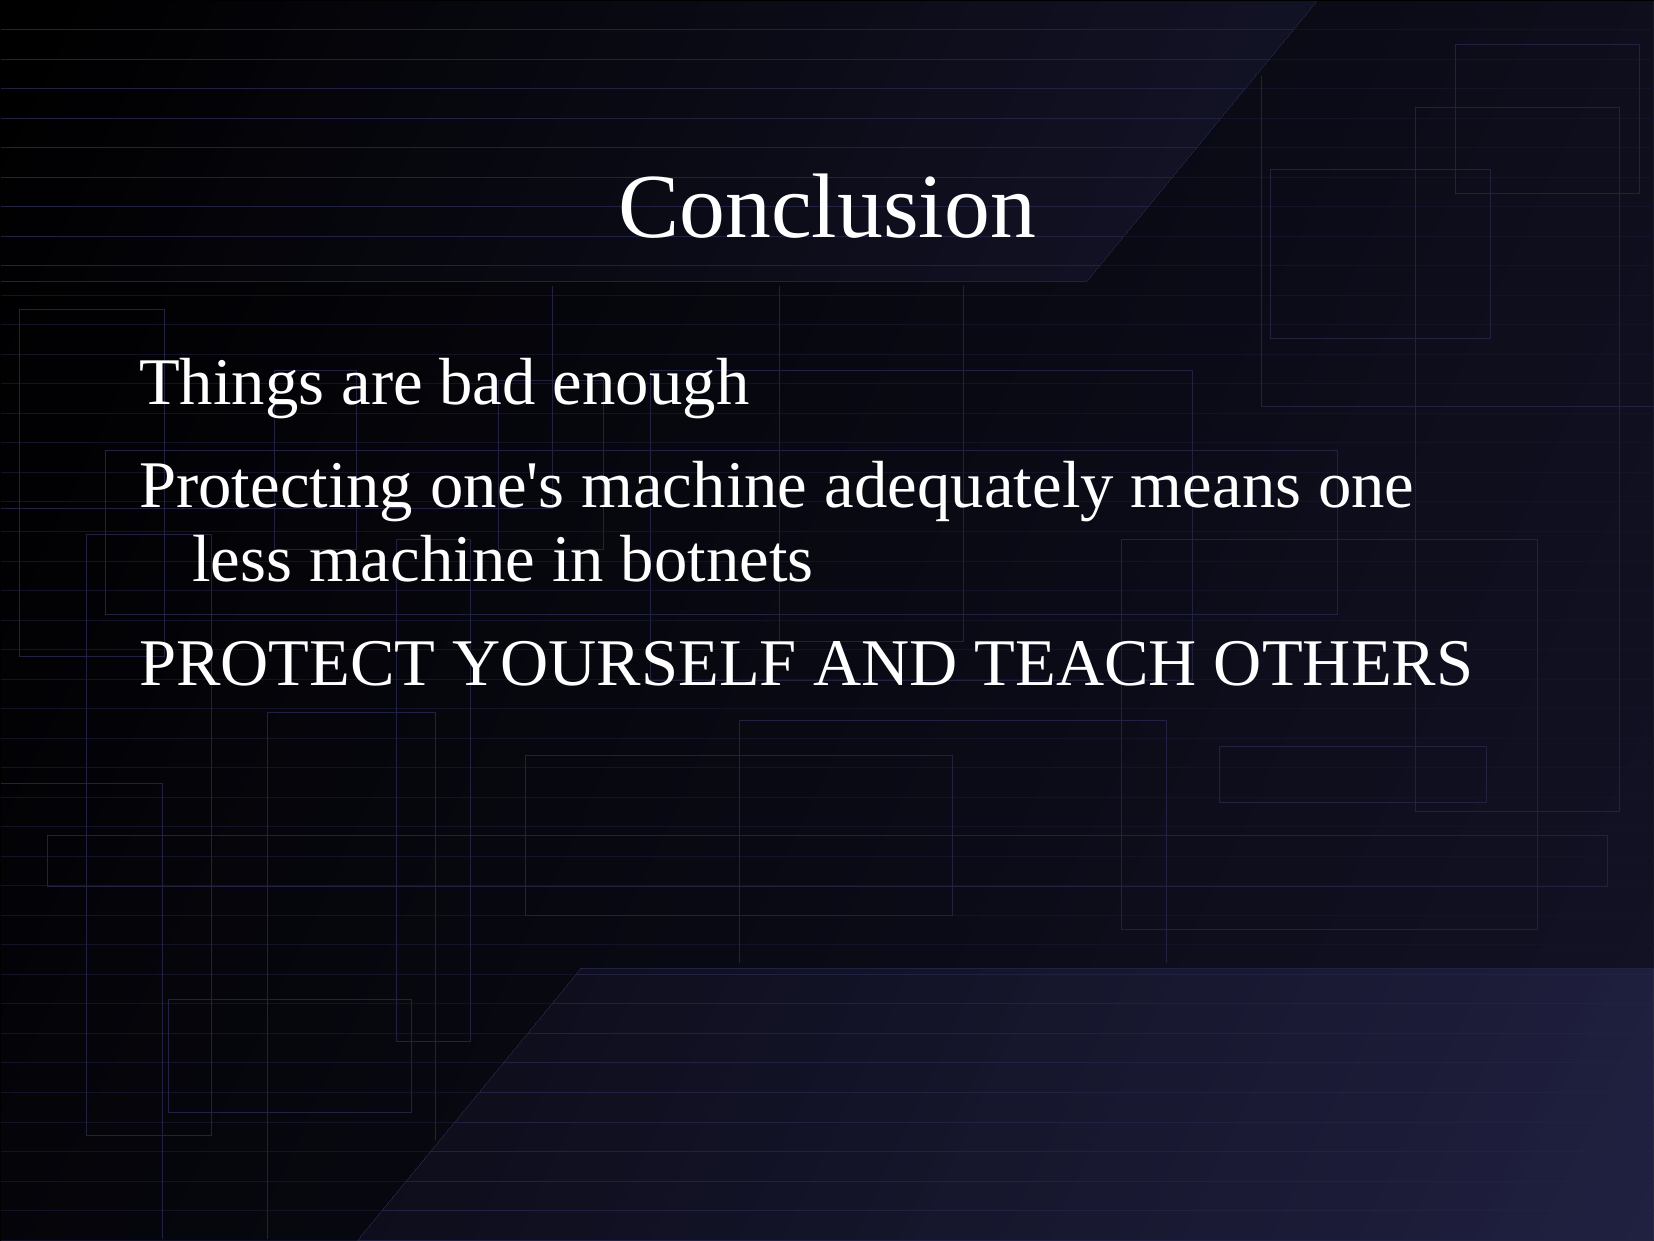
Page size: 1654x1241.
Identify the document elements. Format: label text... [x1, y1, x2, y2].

list Things are bad enough Protecting one's machine adequately means one less machine in botnets PROTECT YOURSELF AND TEACH OTHERS [121, 344, 1534, 1127]
title Conclusion [121, 102, 1534, 311]
